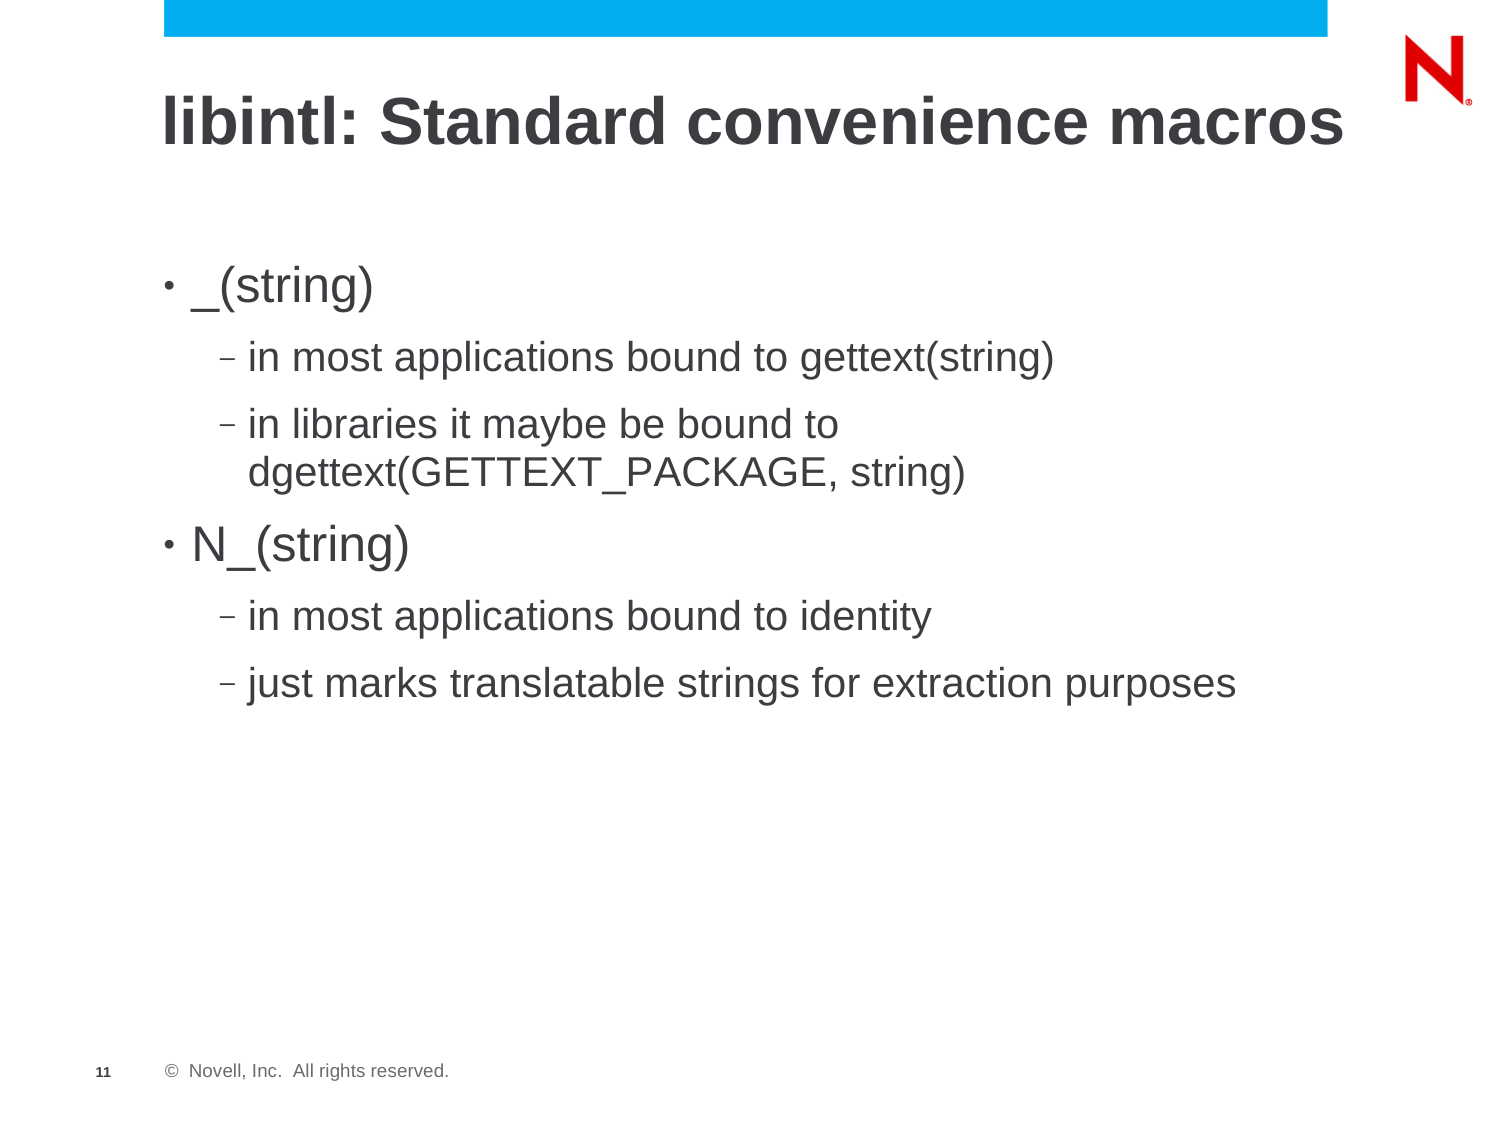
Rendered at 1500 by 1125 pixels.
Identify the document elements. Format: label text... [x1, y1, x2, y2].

title libintl: Standard convenience macros [161, 41, 1383, 205]
list _(string) in most applications bound to gettext(string) in libraries it maybe be bound to dgettext(GETTEXT_PACKAGE, string) N_(string) in most applications bound to identity just marks translatable strings for extraction purposes [163, 254, 1404, 986]
picture [1403, 32, 1473, 107]
